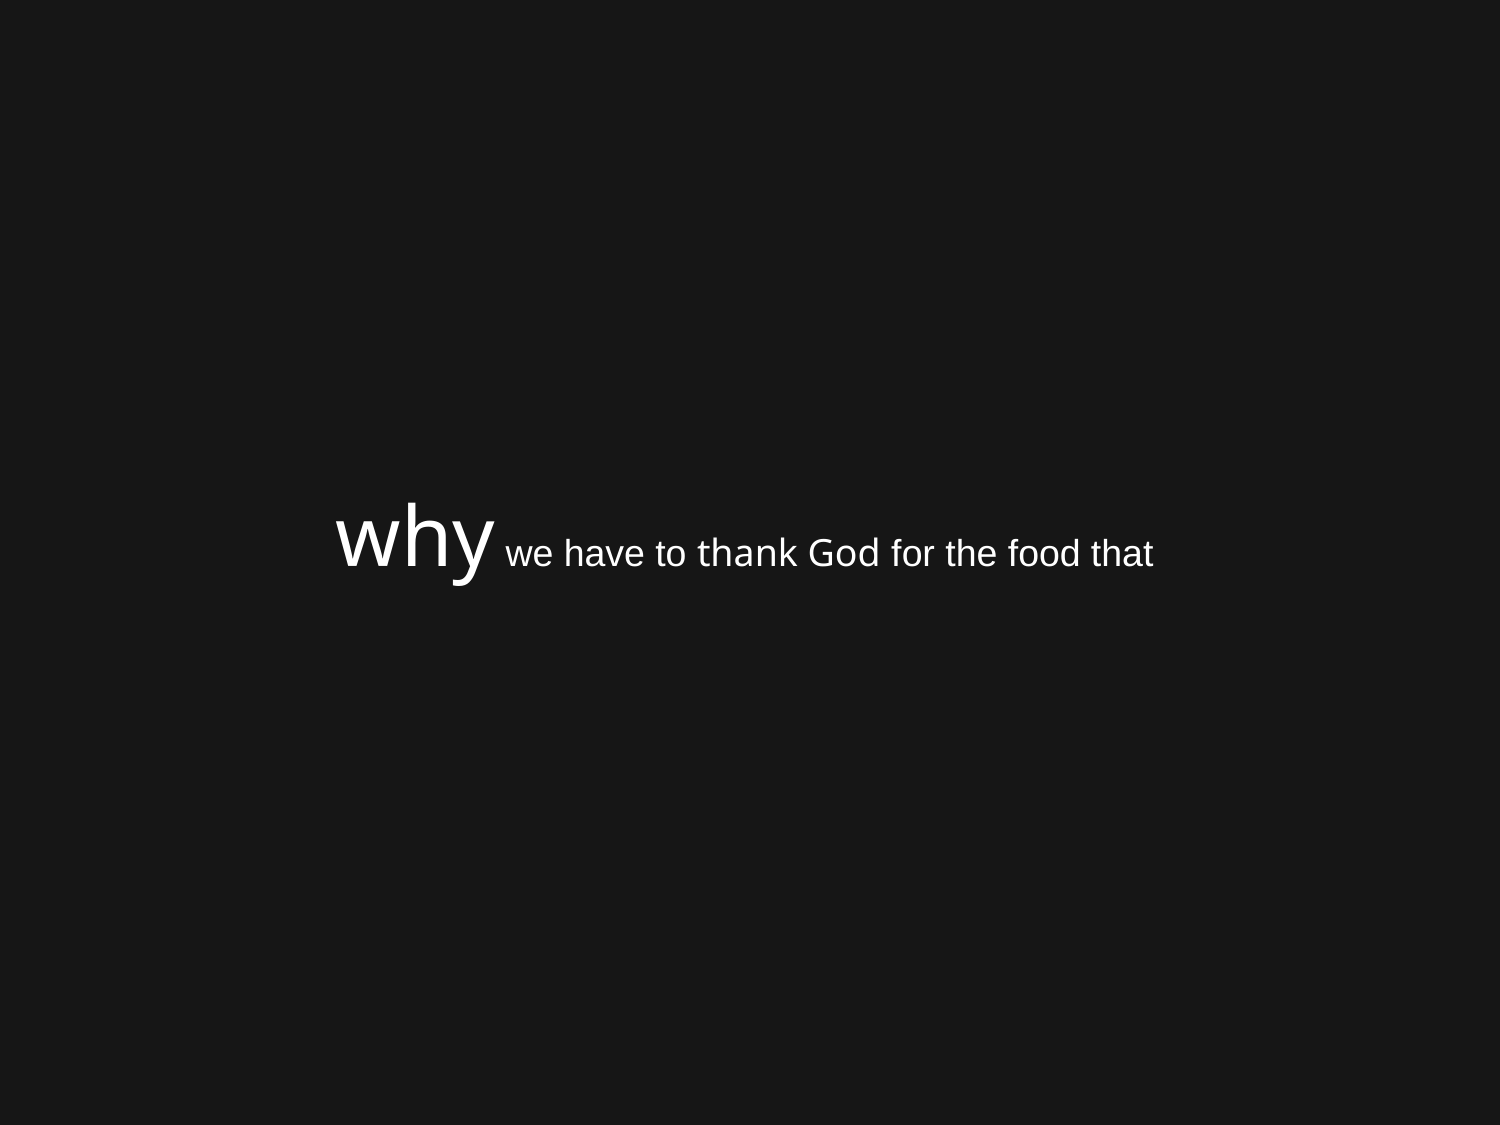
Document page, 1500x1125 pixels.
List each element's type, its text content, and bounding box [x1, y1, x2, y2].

text_box why we have to thank God for the food that [0, 474, 1500, 591]
